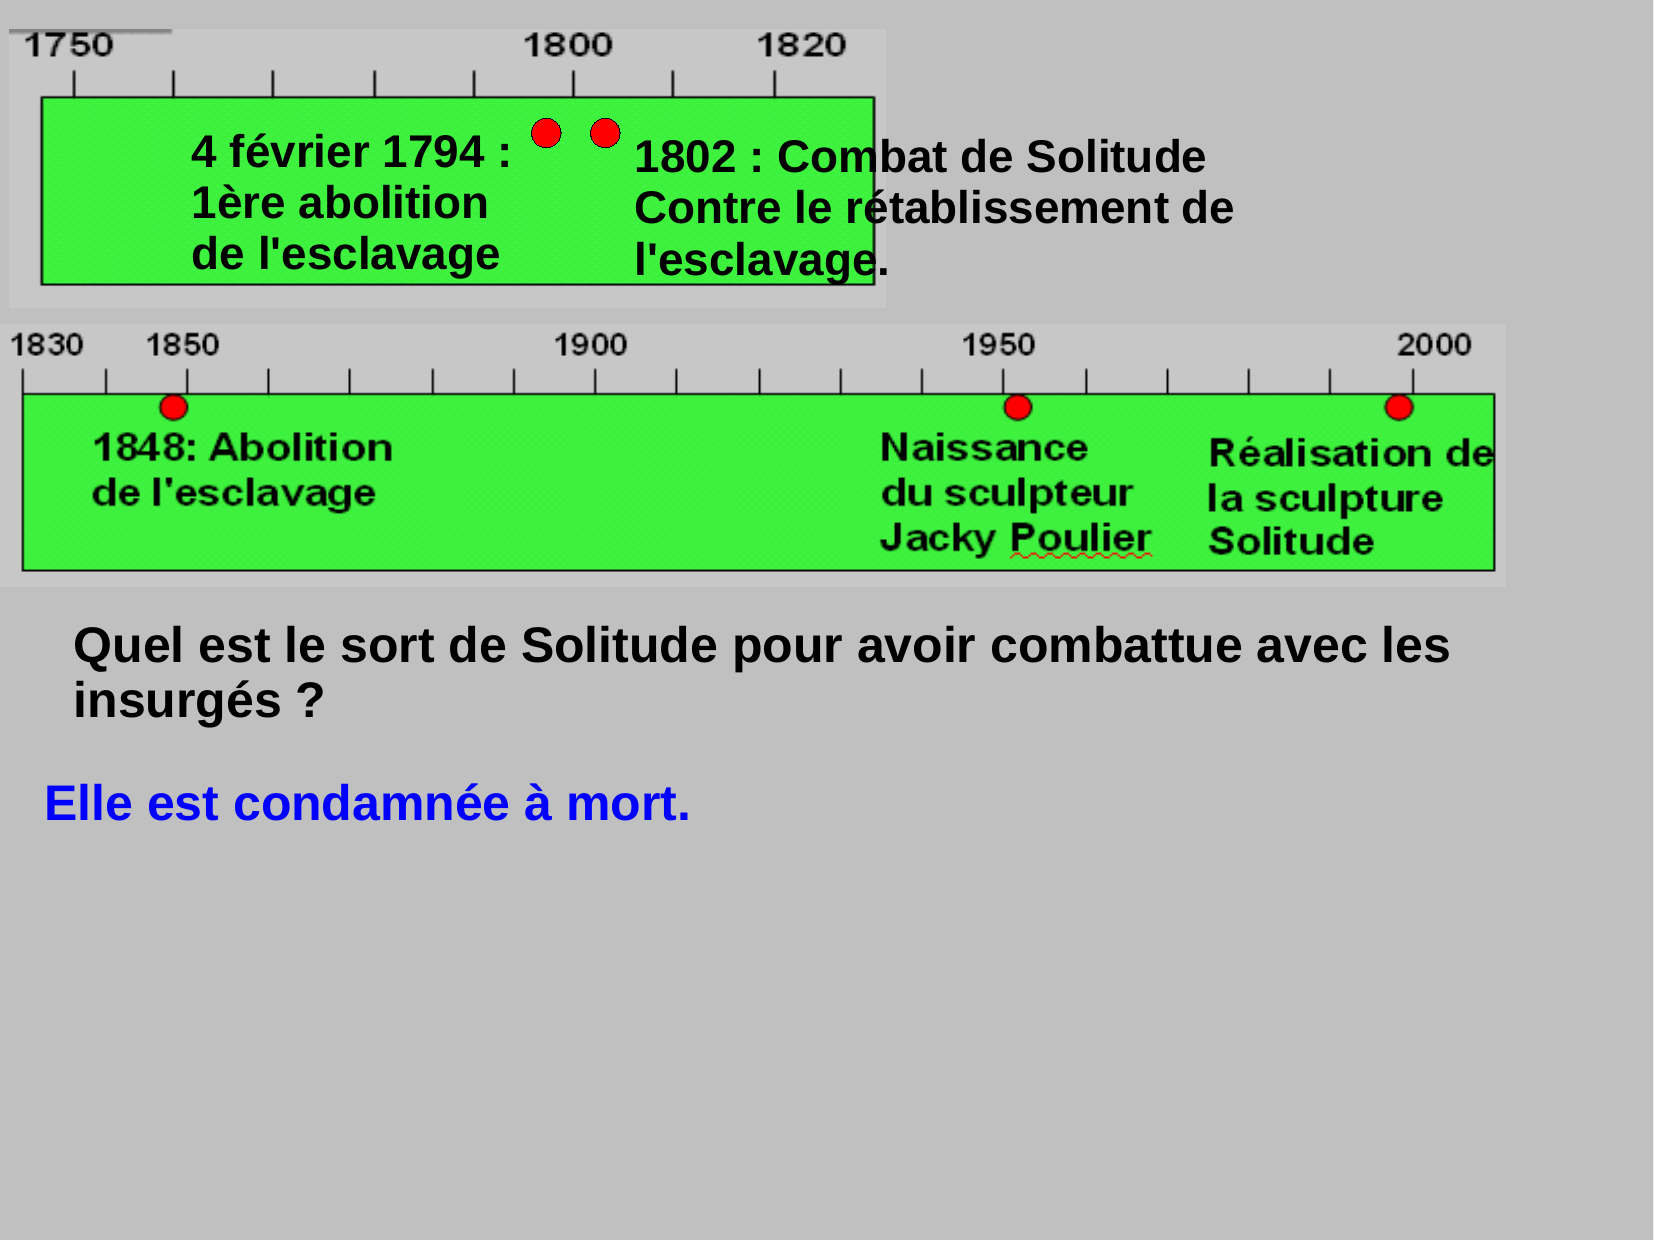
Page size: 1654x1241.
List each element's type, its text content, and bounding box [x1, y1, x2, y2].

picture [9, 29, 886, 308]
text_box [590, 118, 620, 148]
text_box Quel est le sort de Solitude pour avoir combattue avec les insurgés ? [59, 609, 1654, 739]
text_box 1802 : Combat de Solitude Contre le rétablissement de l'esclavage. [620, 123, 1447, 296]
text_box 4 février 1794 : 1ère abolition de l'esclavage [177, 118, 562, 290]
text_box Elle est condamnée à mort. [29, 767, 1241, 840]
picture [0, 324, 1506, 587]
